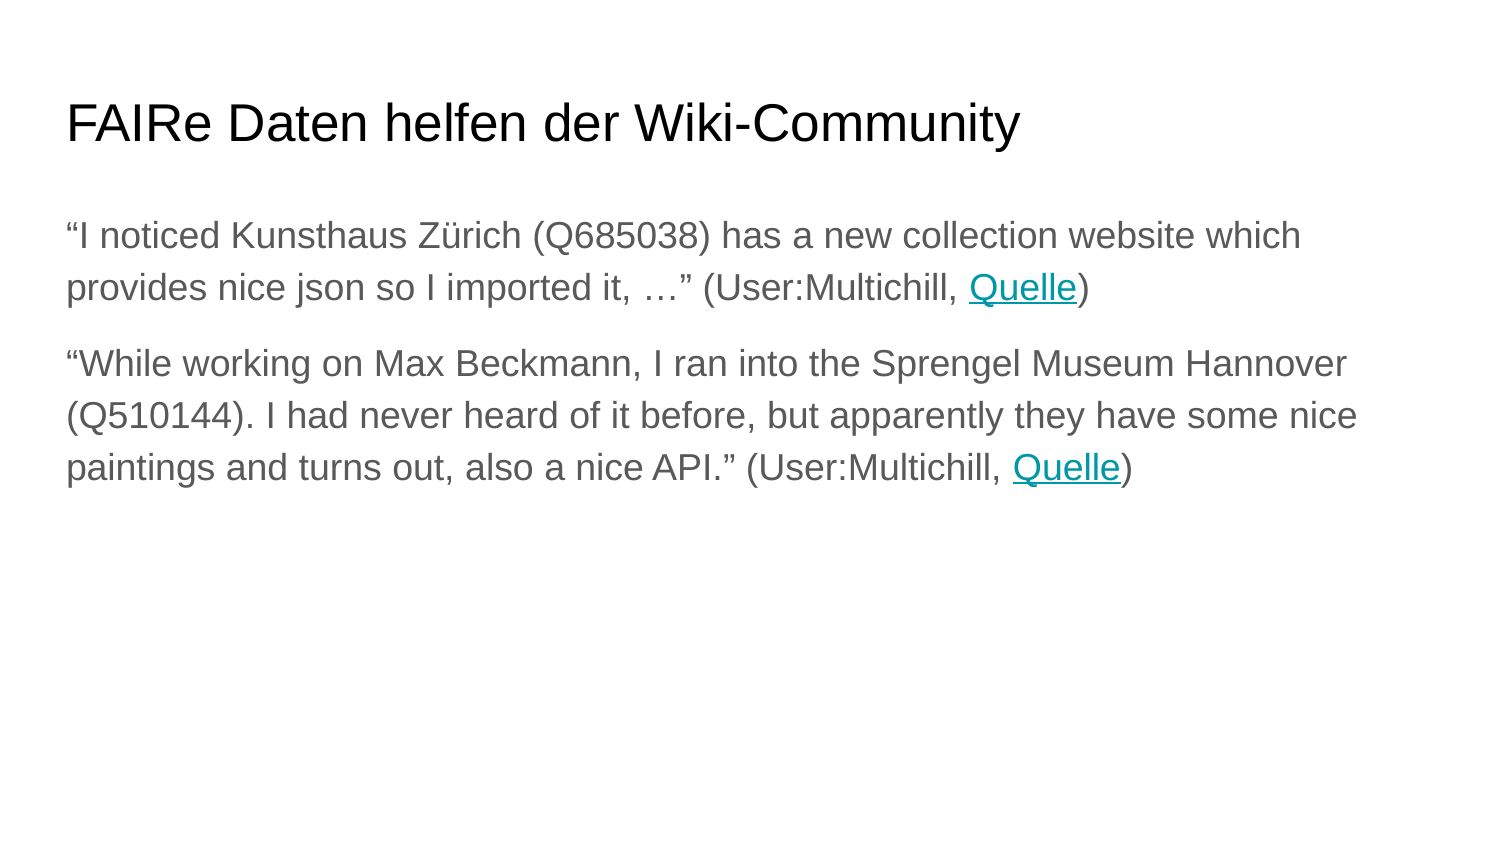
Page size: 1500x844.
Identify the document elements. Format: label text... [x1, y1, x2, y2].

title FAIRe Daten helfen der Wiki-Community [51, 72, 1449, 167]
list “I noticed Kunsthaus Zürich (Q685038) has a new collection website which provides nice json so I imported it, …” (User:Multichill, Quelle) “While working on Max Beckmann, I ran into the Sprengel Museum Hannover (Q510144). I had never heard of it before, but apparently they have some nice paintings and turns out, also a nice API.” (User:Multichill, Quelle) [51, 189, 1449, 750]
